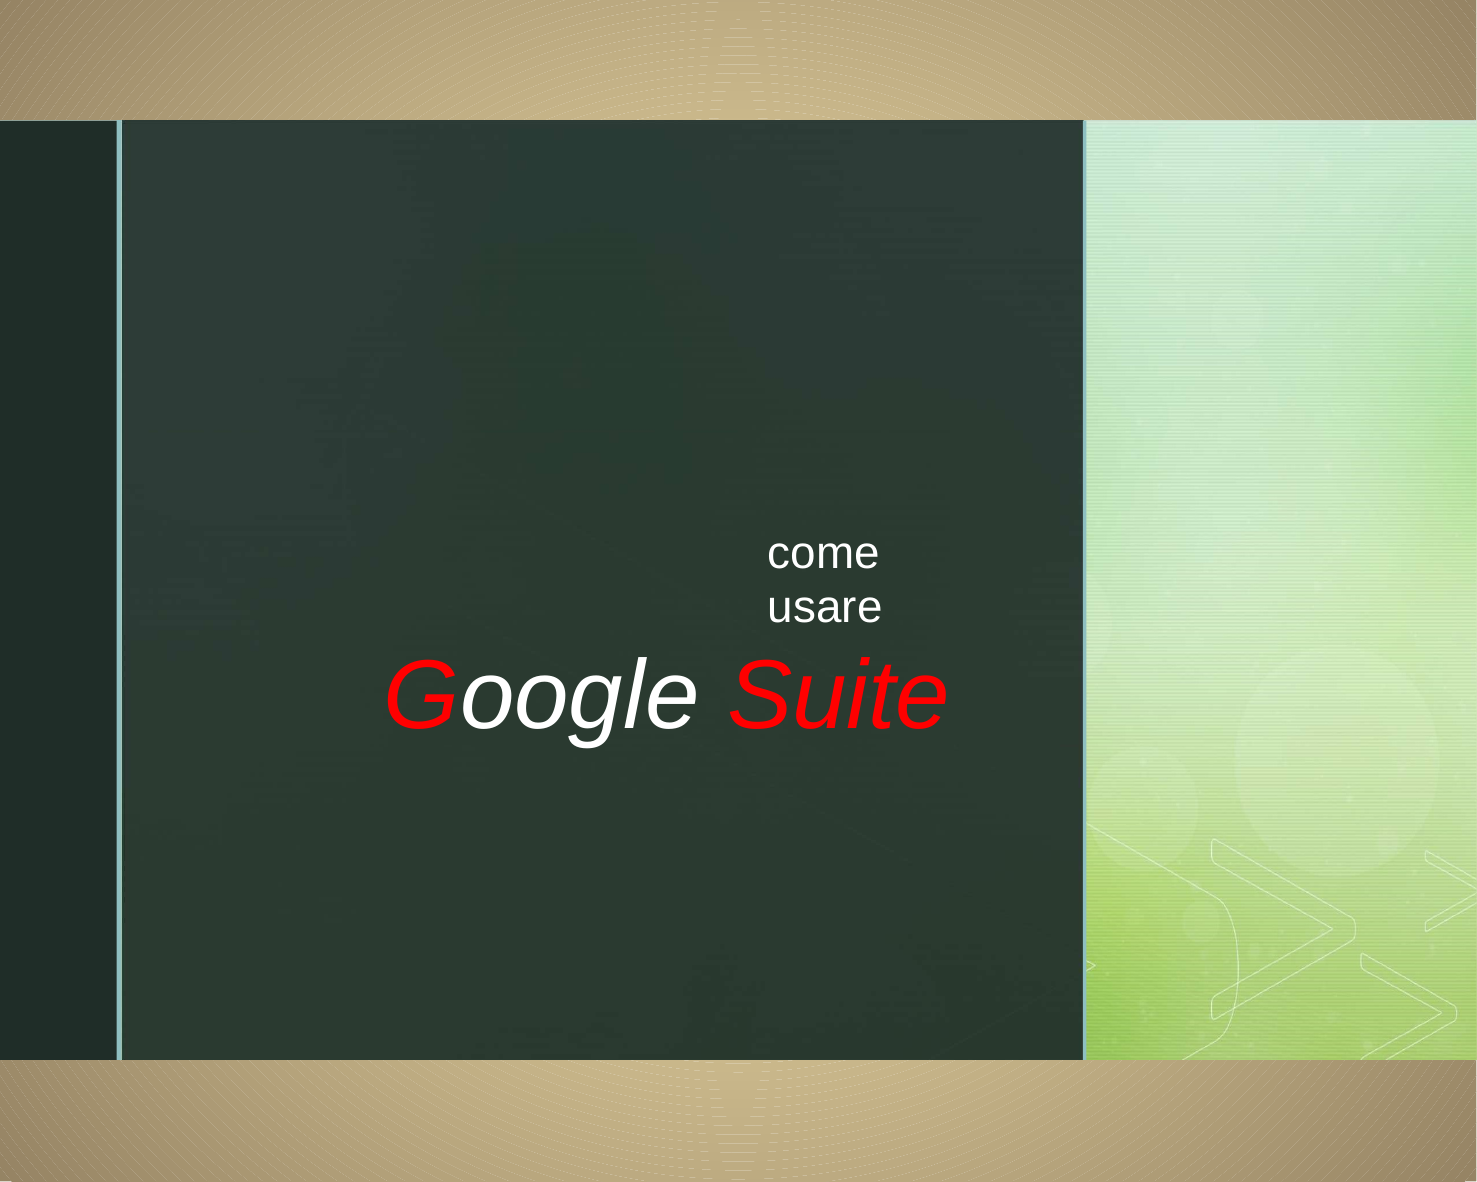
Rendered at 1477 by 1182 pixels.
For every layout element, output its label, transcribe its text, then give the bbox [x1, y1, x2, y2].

text_box come usare Google Suite [382, 522, 976, 752]
